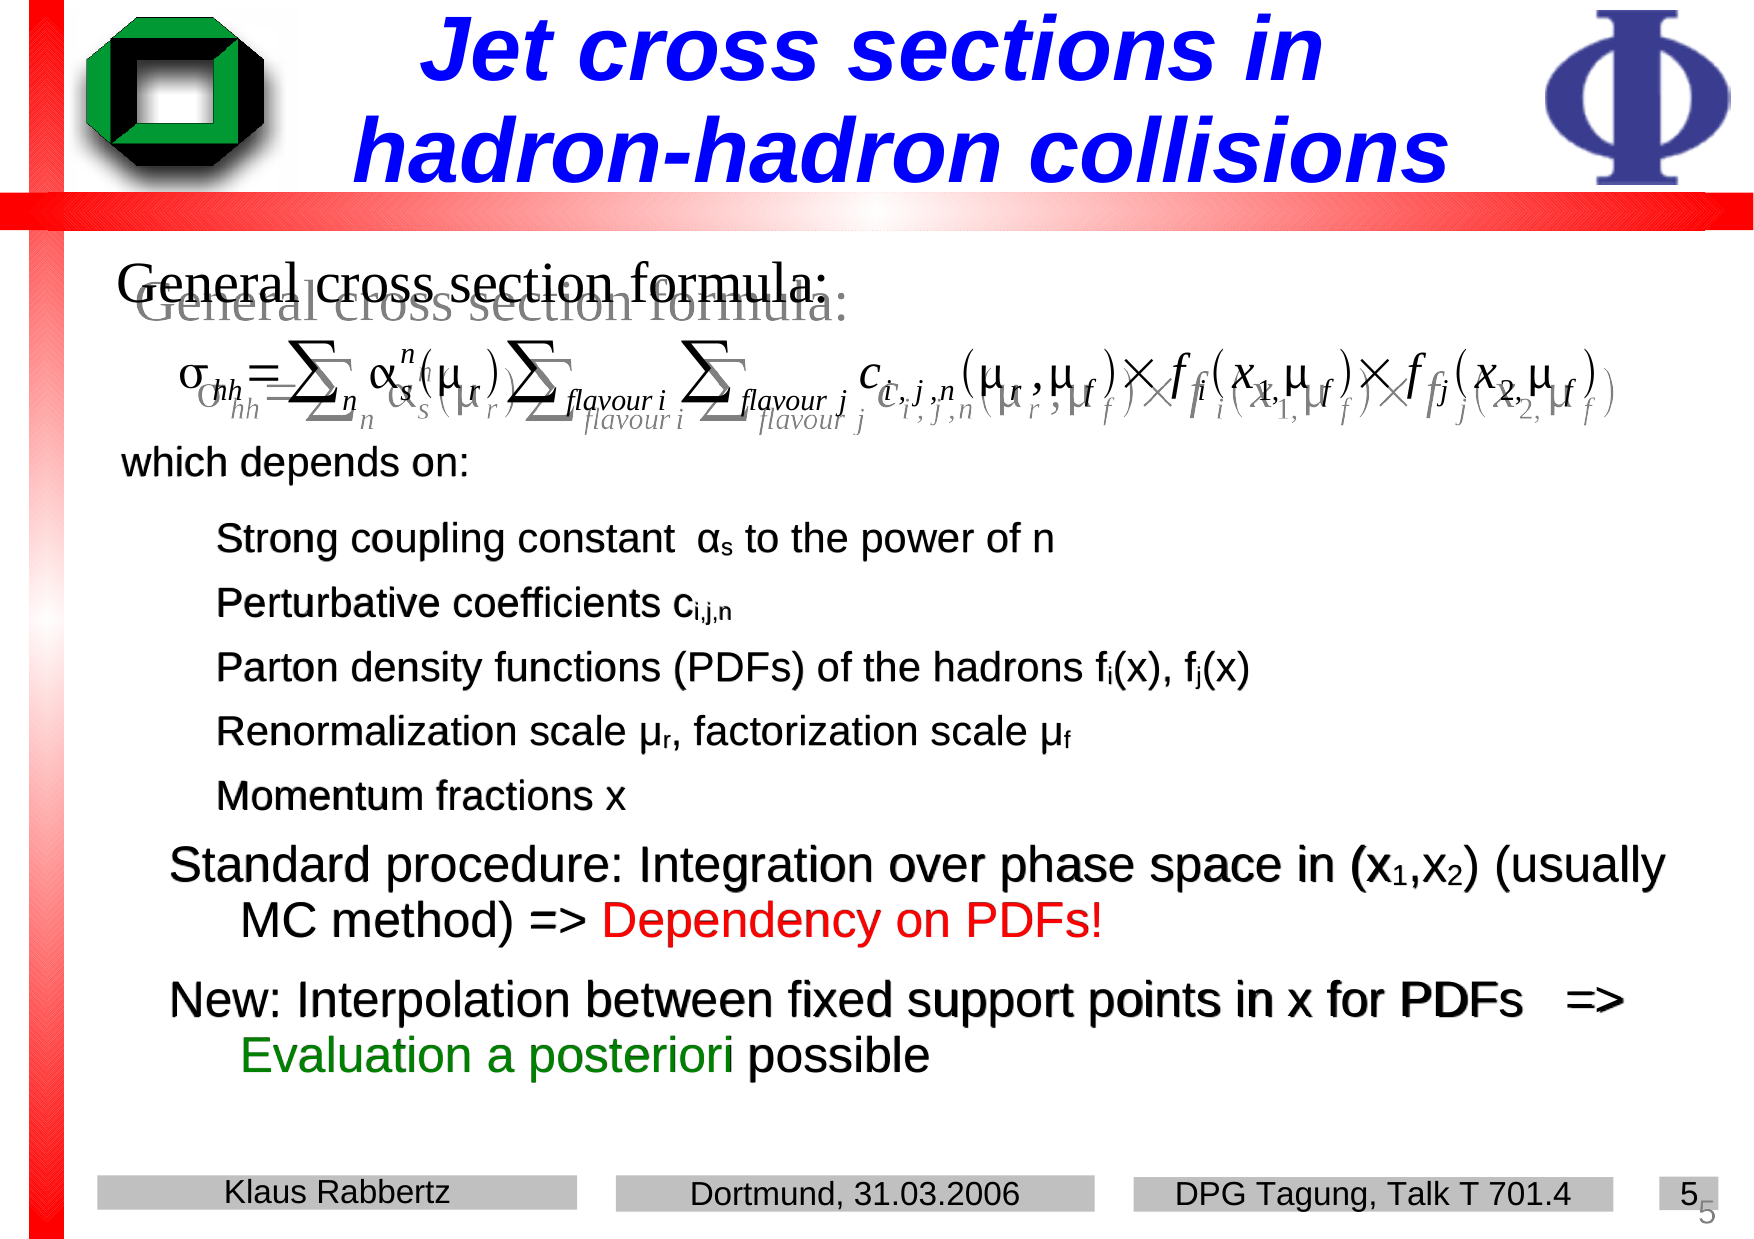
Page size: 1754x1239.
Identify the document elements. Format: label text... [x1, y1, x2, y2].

list which depends on: Strong coupling constant αs to the power of n Perturbative coefficients ci,j,n Parton density functions (PDFs) of the hadrons fi(x), fj(x) Renormalization scale μr, factorization scale μf Momentum fractions x Standard procedure: Integration over phase space in (x1,x2) (usually MC method) => Dependency on PDFs! New: Interpolation between fixed support points in x for PDFs => Evaluation a posteriori possible [106, 436, 1693, 1162]
title Jet cross sections in hadron-hadron collisions [268, 0, 1478, 203]
text_box General cross section formula: [104, 238, 846, 333]
picture [64, 9, 268, 192]
chart [171, 336, 1605, 417]
chart [822, 641, 835, 671]
picture [1545, 10, 1731, 185]
